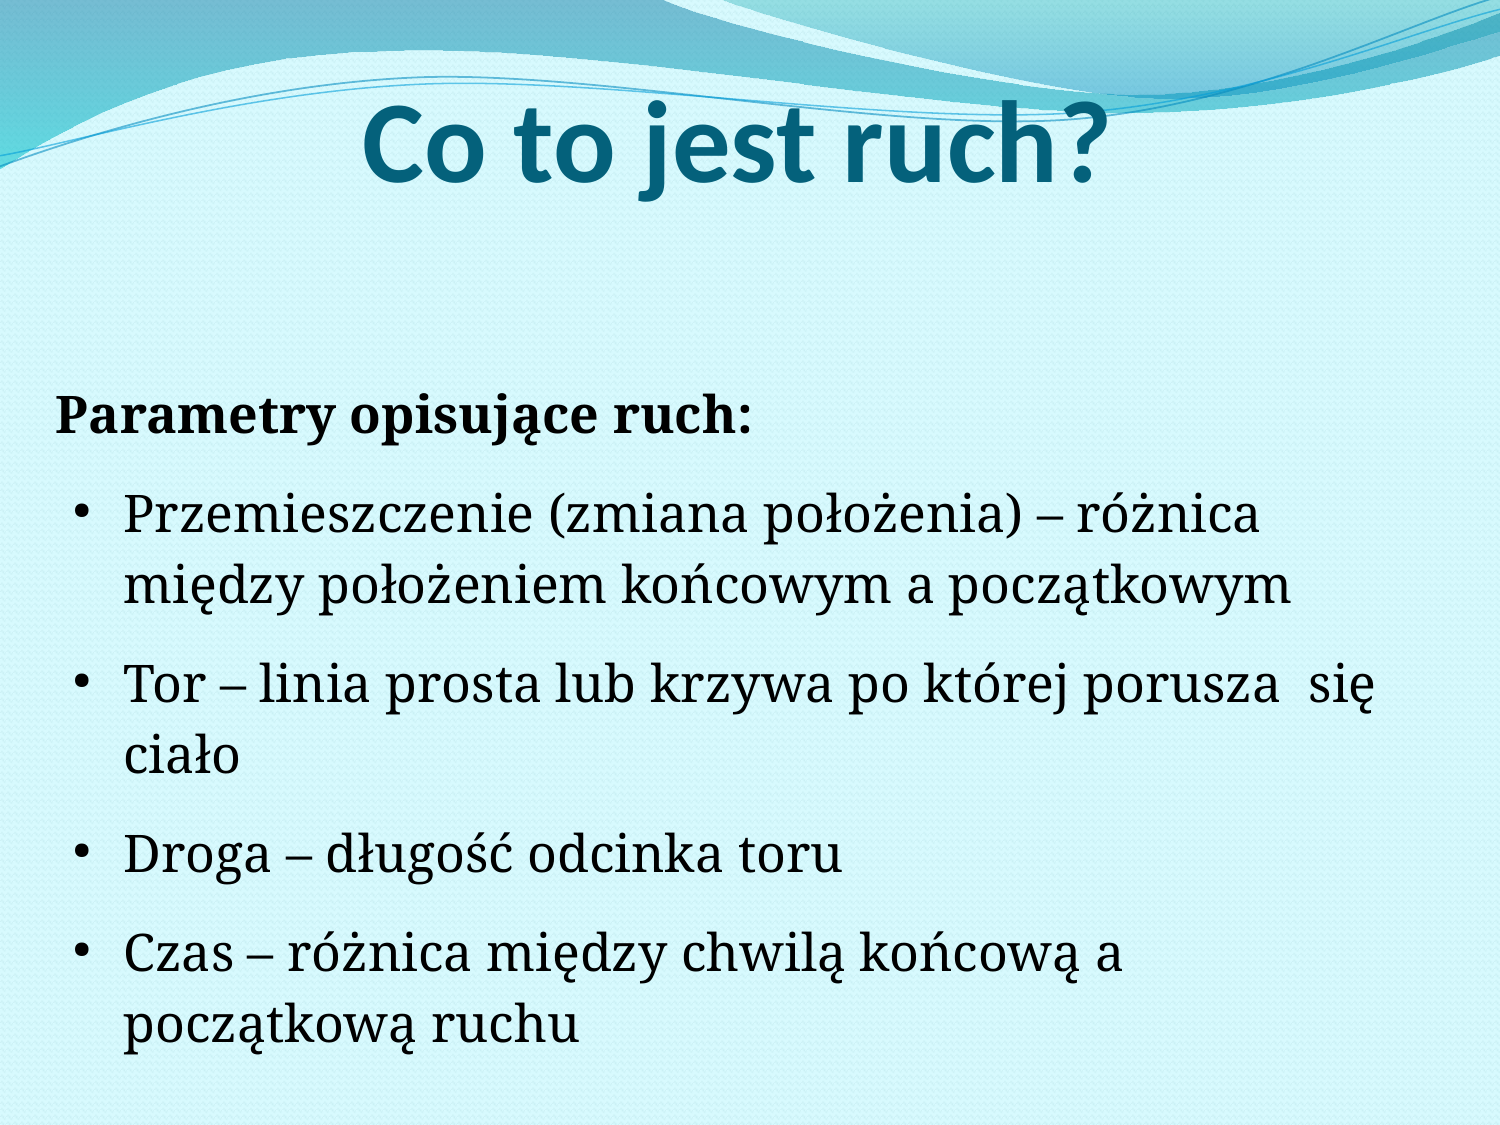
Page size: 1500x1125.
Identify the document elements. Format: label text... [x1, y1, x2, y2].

title Co to jest ruch? [93, 23, 1382, 284]
list Parametry opisujące ruch: Przemieszczenie (zmiana położenia) – różnica między położeniem końcowym a początkowym Tor – linia prosta lub krzywa po której porusza się ciało Droga – długość odcinka toru Czas – różnica między chwilą końcową a początkową ruchu [55, 377, 1406, 1063]
picture [0, 0, 1500, 1125]
